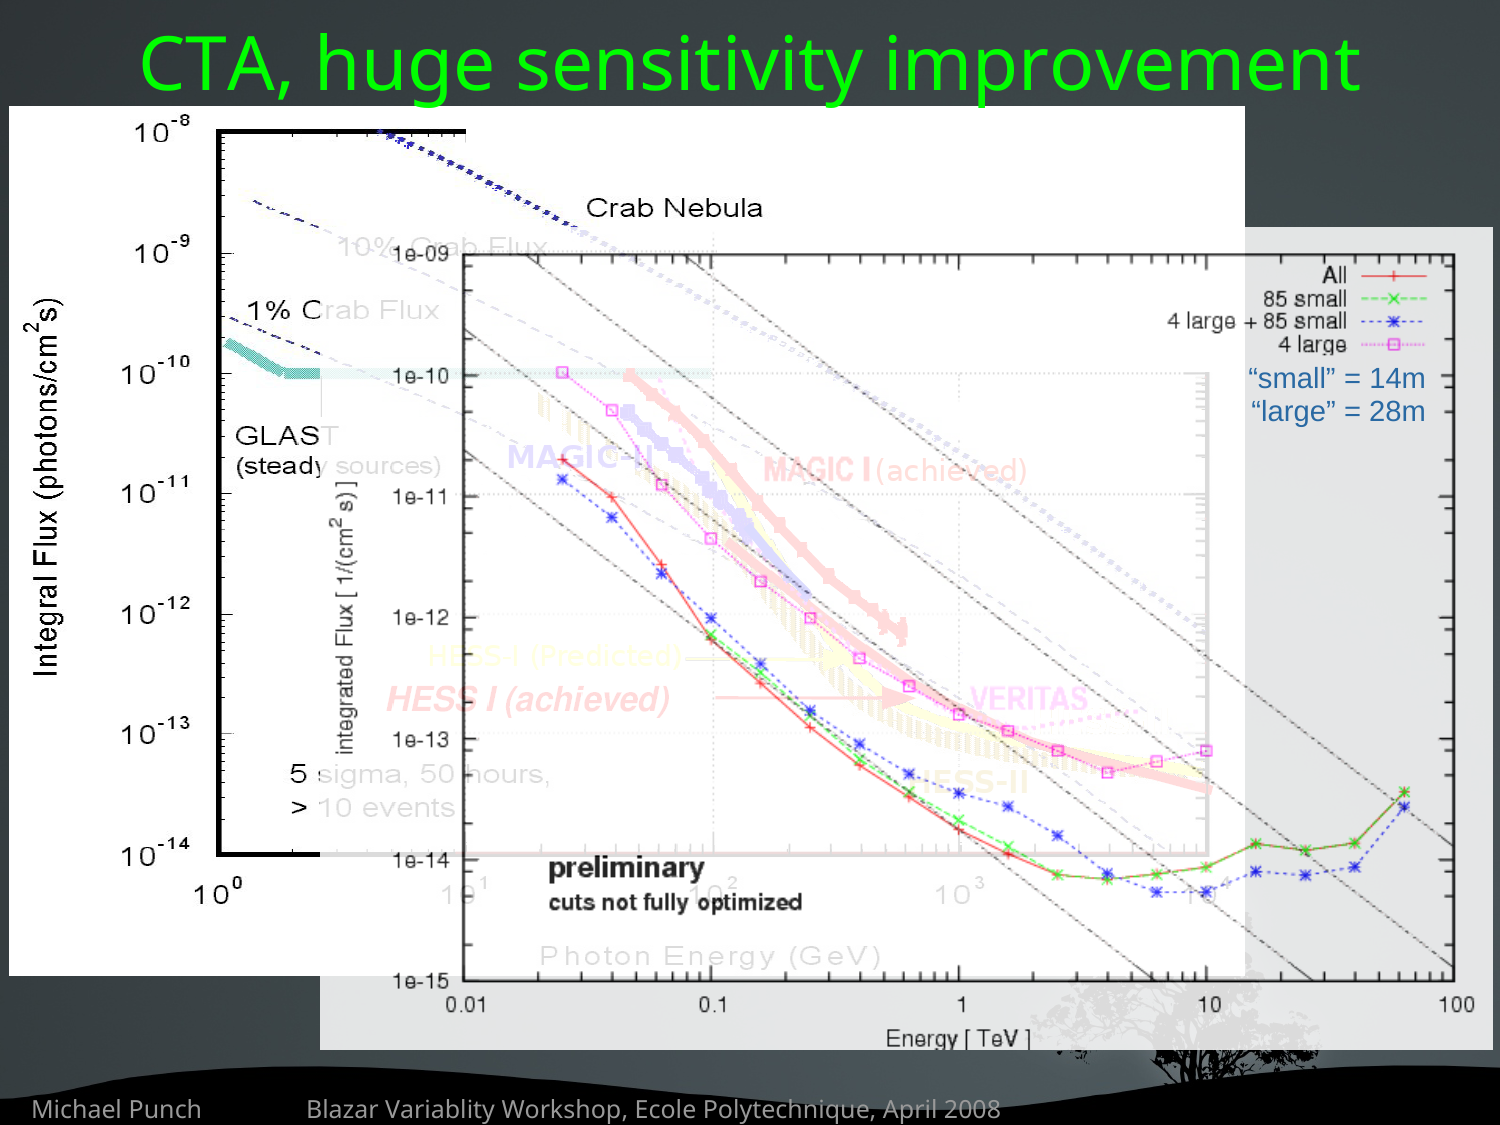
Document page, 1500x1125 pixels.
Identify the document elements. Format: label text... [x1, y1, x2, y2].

title CTA, huge sensitivity improvement [75, 15, 1425, 107]
picture [0, 0, 1500, 1125]
text_box “small” = 14m “large” = 28m [1204, 354, 1441, 449]
